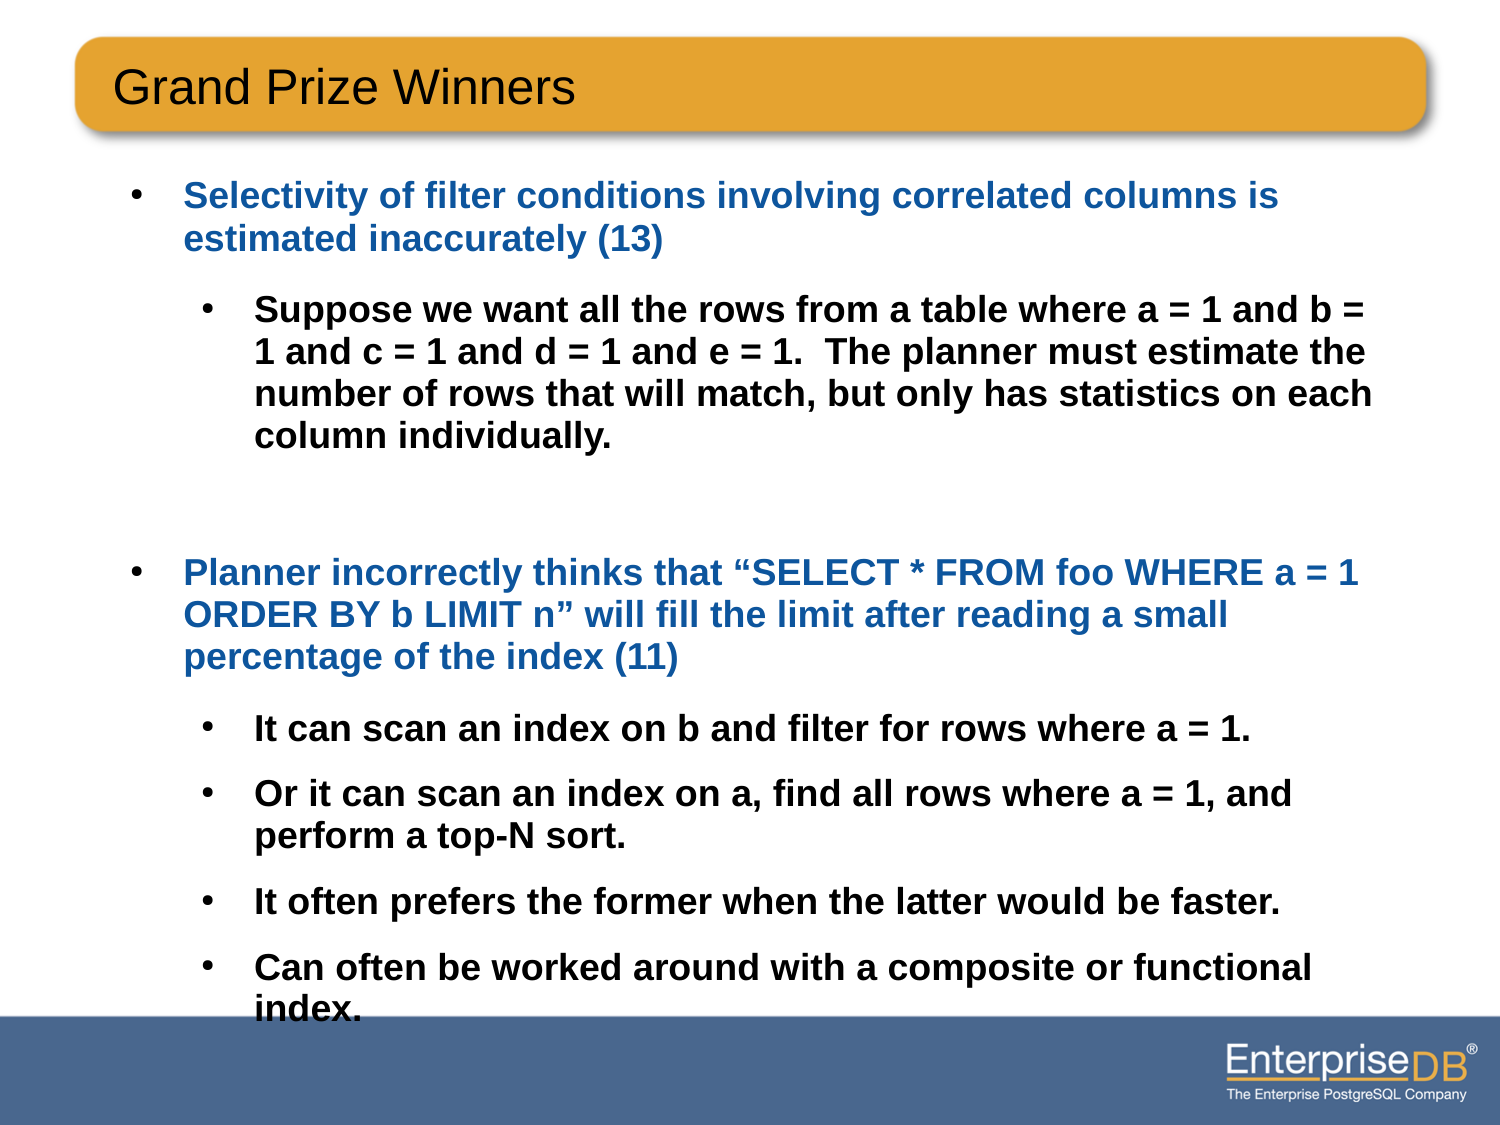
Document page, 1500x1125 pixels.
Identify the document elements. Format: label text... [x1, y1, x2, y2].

list Selectivity of filter conditions involving correlated columns is estimated inaccurately (13) Suppose we want all the rows from a table where a = 1 and b = 1 and c = 1 and d = 1 and e = 1. The planner must estimate the number of rows that will match, but only has statistics on each column individually. Planner incorrectly thinks that “SELECT * FROM foo WHERE a = 1 ORDER BY b LIMIT n” will fill the limit after reading a small percentage of the index (11) It can scan an index on b and filter for rows where a = 1. Or it can scan an index on a, find all rows where a = 1, and perform a top-N sort. It often prefers the former when the latter would be faster. Can often be worked around with a composite or functional index. [112, 174, 1388, 959]
picture [0, 0, 1500, 1125]
title Grand Prize Winners [112, 37, 1388, 138]
